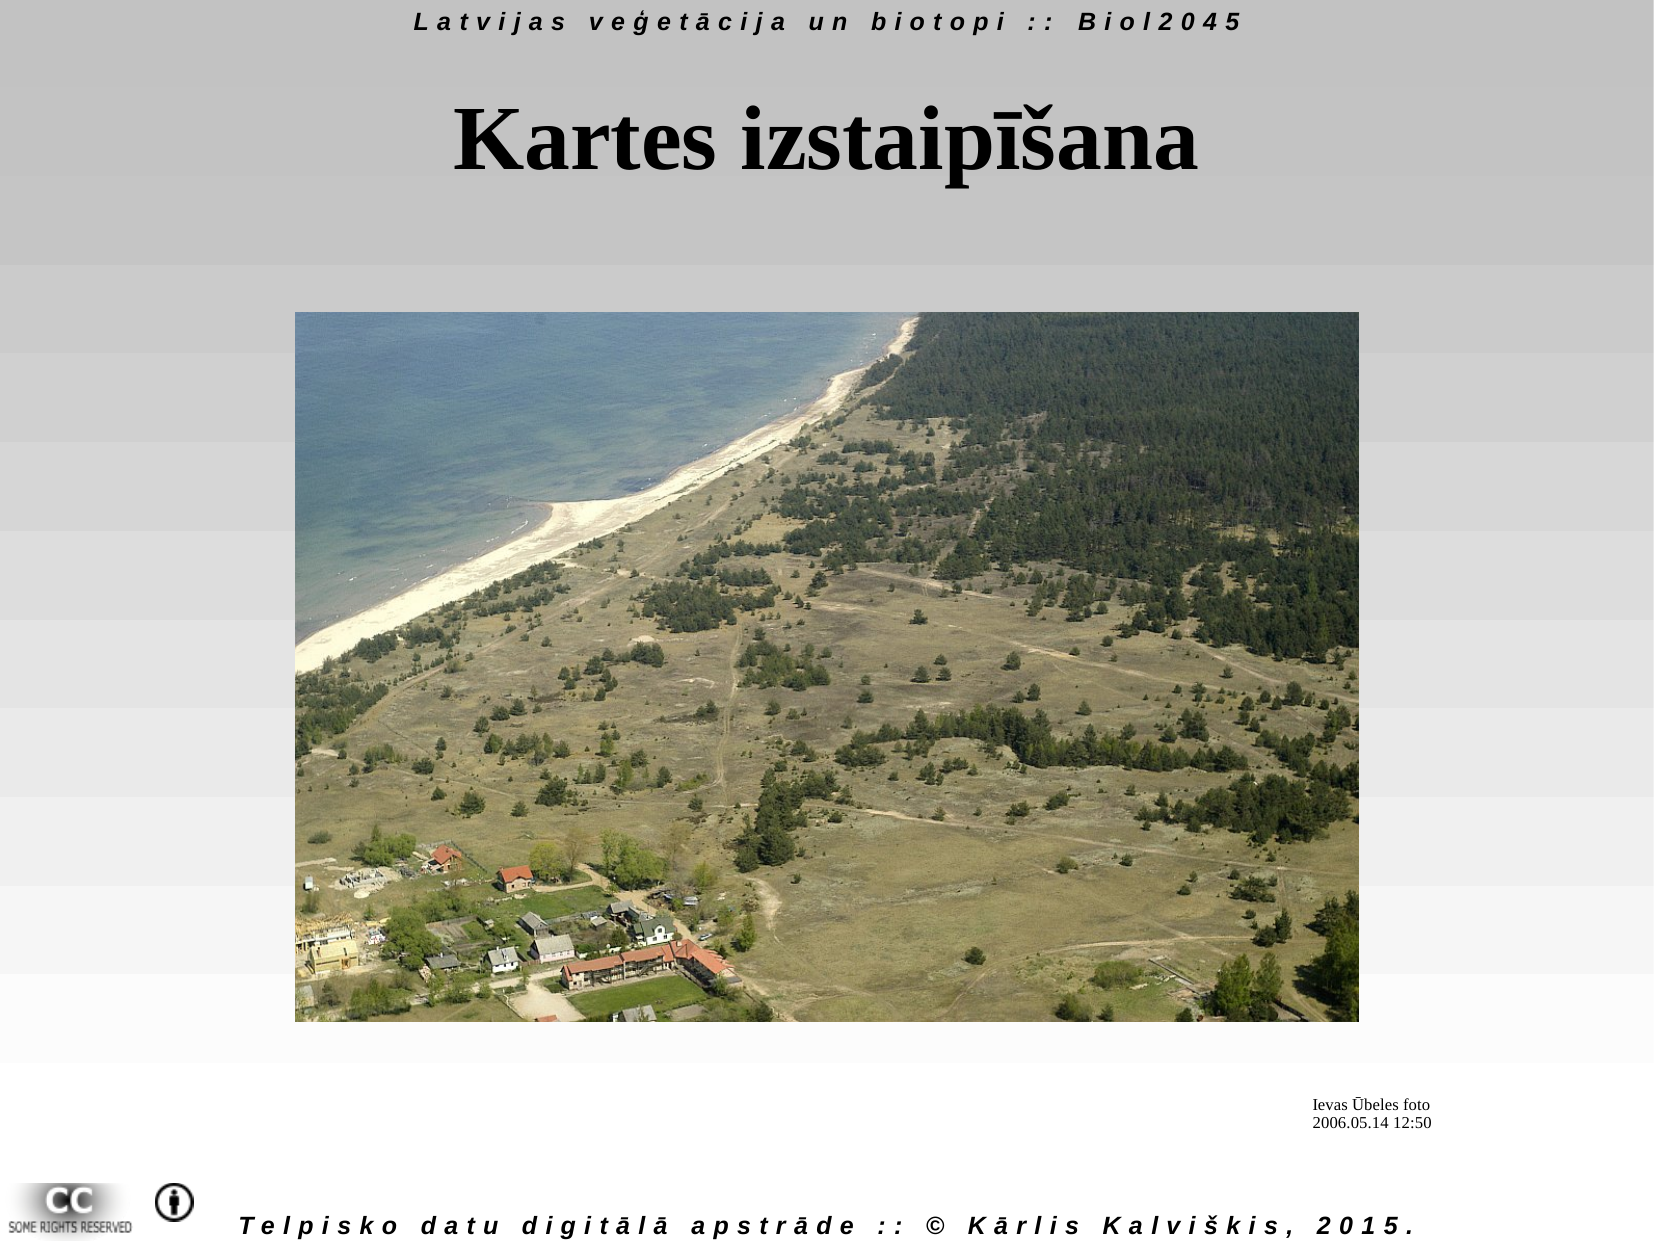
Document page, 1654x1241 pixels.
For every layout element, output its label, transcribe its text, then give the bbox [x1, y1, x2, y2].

text_box Ievas Ūbeles foto 2006.05.14 12:50 [1297, 1087, 1447, 1140]
picture [0, 0, 1654, 1241]
title Kartes izstaipīšana [29, 43, 1625, 234]
